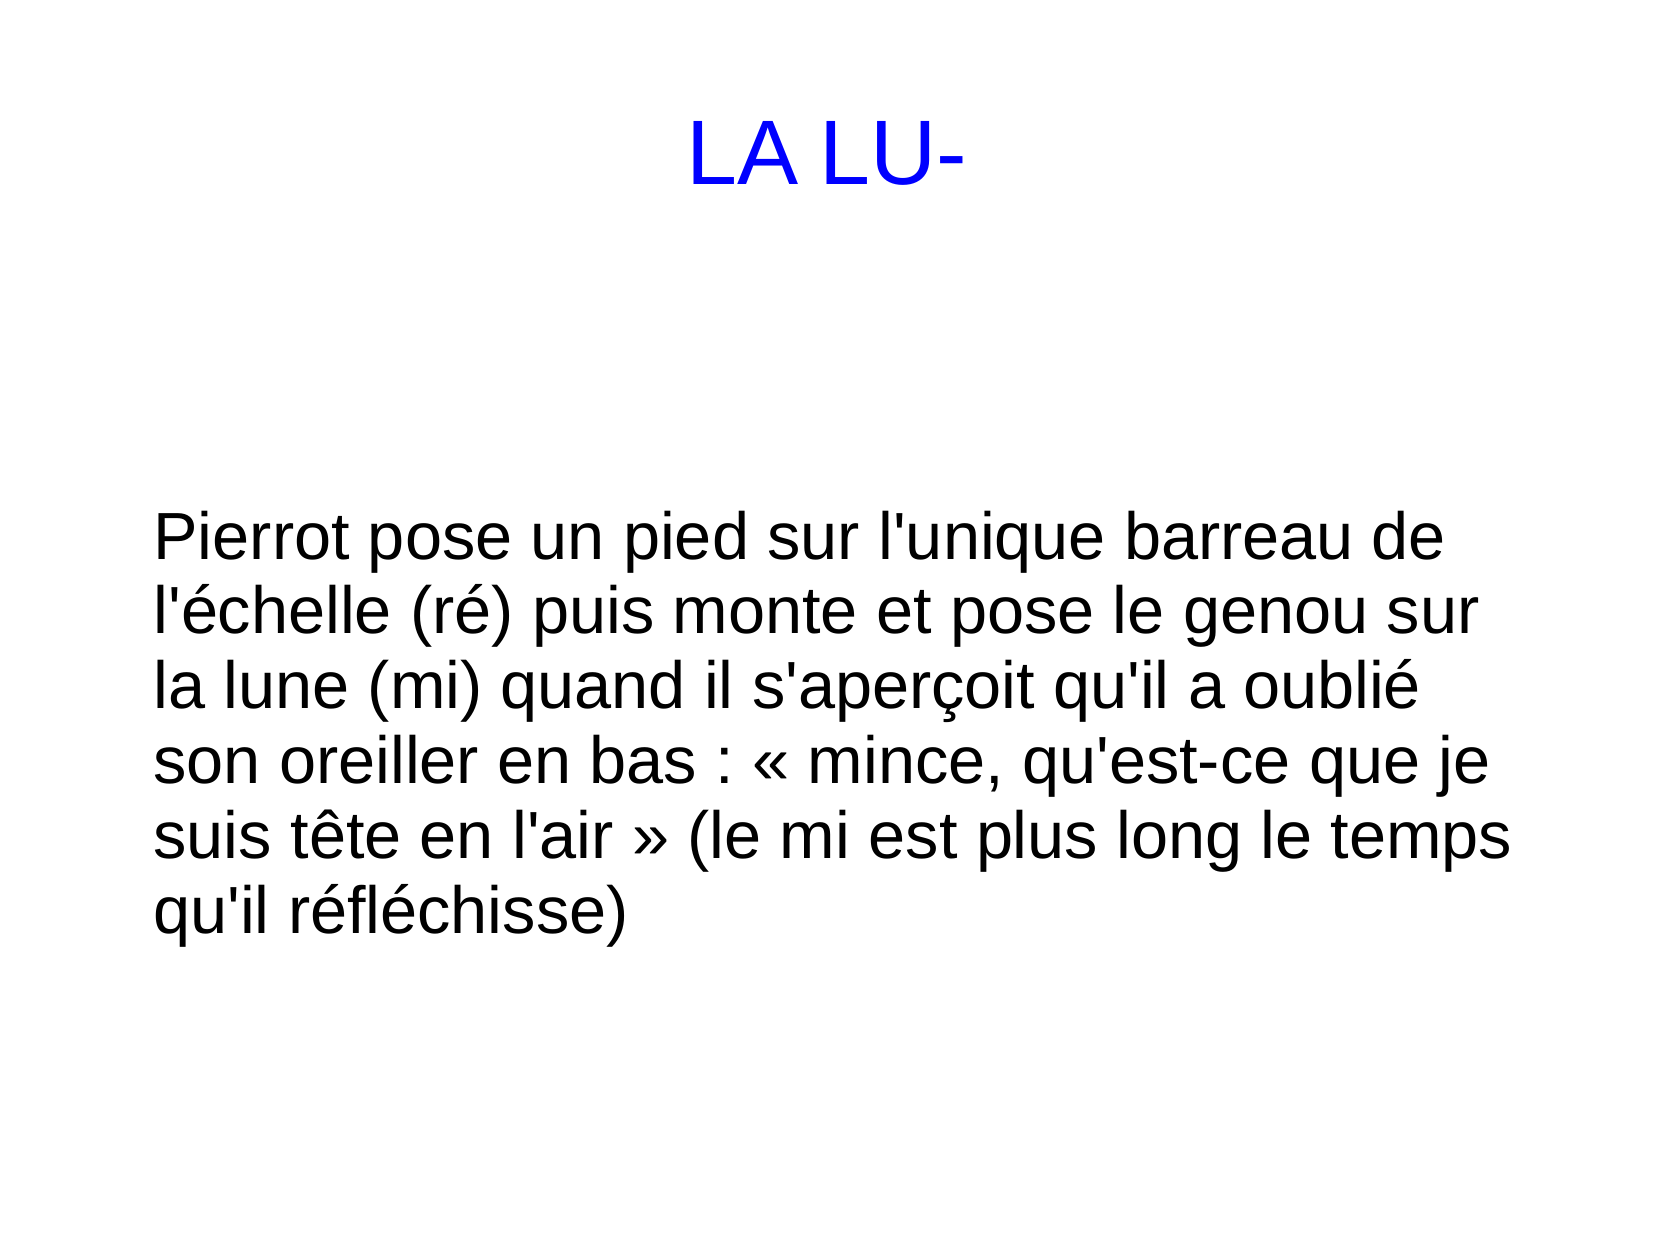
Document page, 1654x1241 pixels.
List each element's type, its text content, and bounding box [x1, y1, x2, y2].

list Pierrot pose un pied sur l'unique barreau de l'échelle (ré) puis monte et pose le genou sur la lune (mi) quand il s'aperçoit qu'il a oublié son oreiller en bas : « mince, qu'est-ce que je suis tête en l'air » (le mi est plus long le temps qu'il réfléchisse) [82, 290, 1538, 1010]
title LA LU- [82, 49, 1571, 257]
